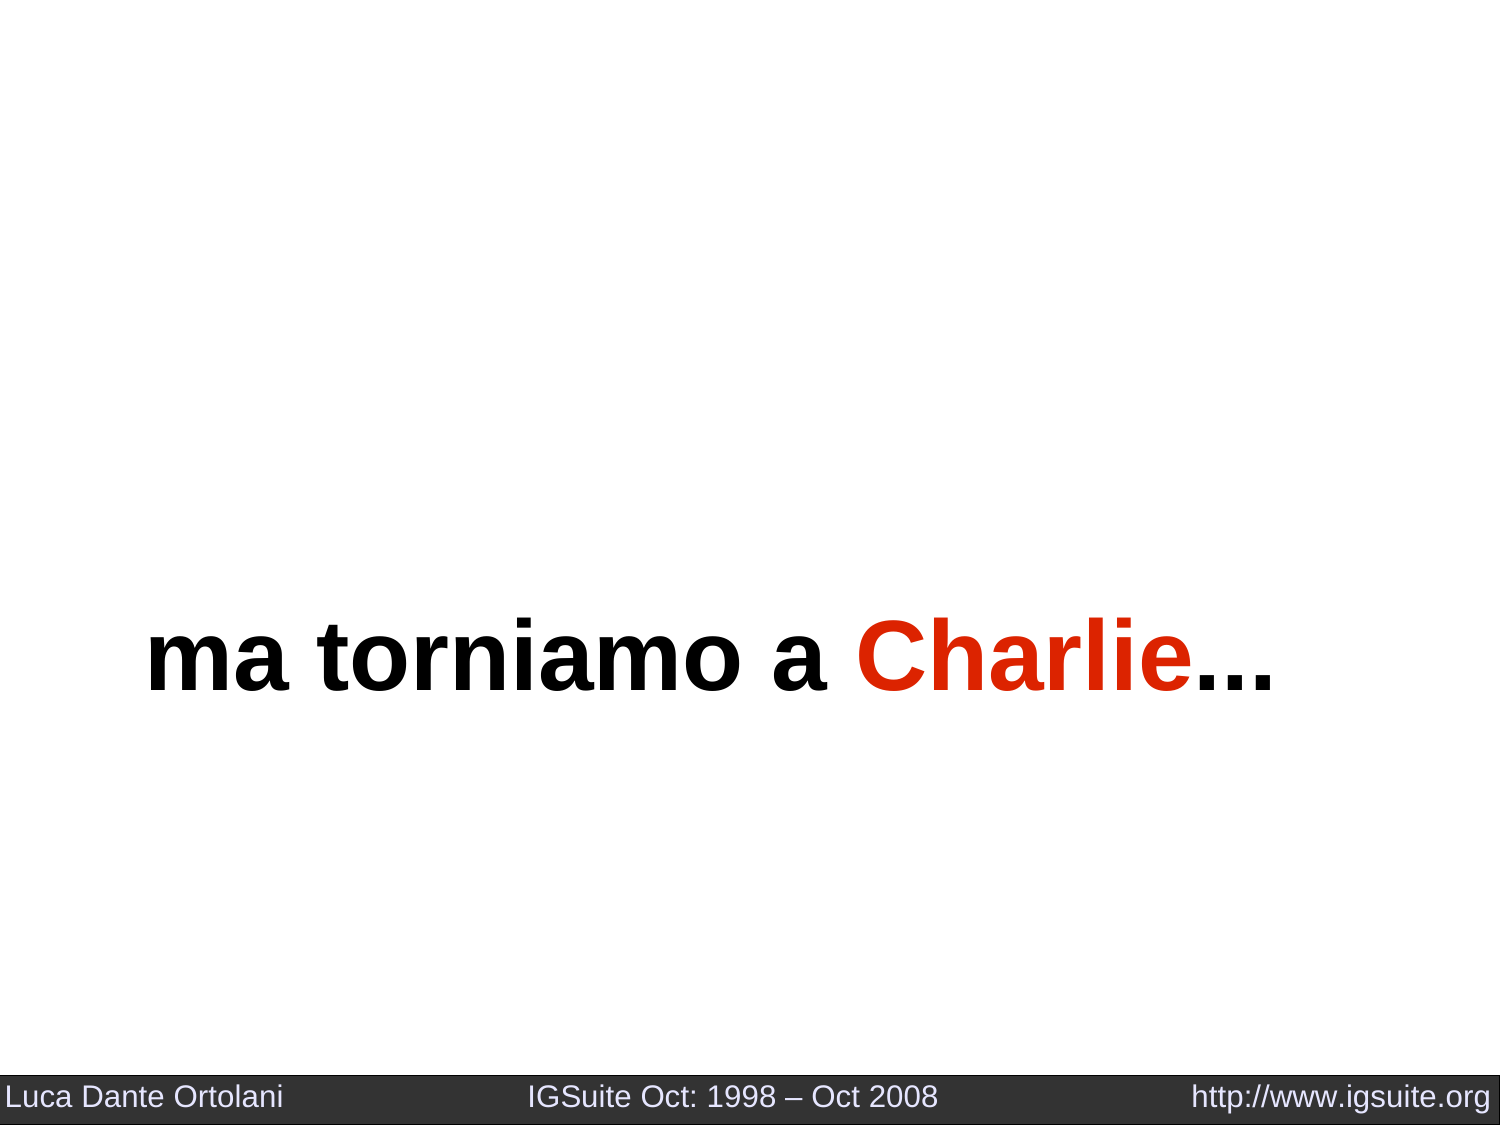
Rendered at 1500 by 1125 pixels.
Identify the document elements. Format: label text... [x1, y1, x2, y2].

text_box ma torniamo a Charlie... [129, 623, 1293, 751]
text_box Luca Dante Ortolani IGSuite Oct: 1998 – Oct 2008 http://www.igsuite.org [0, 1075, 1500, 1125]
